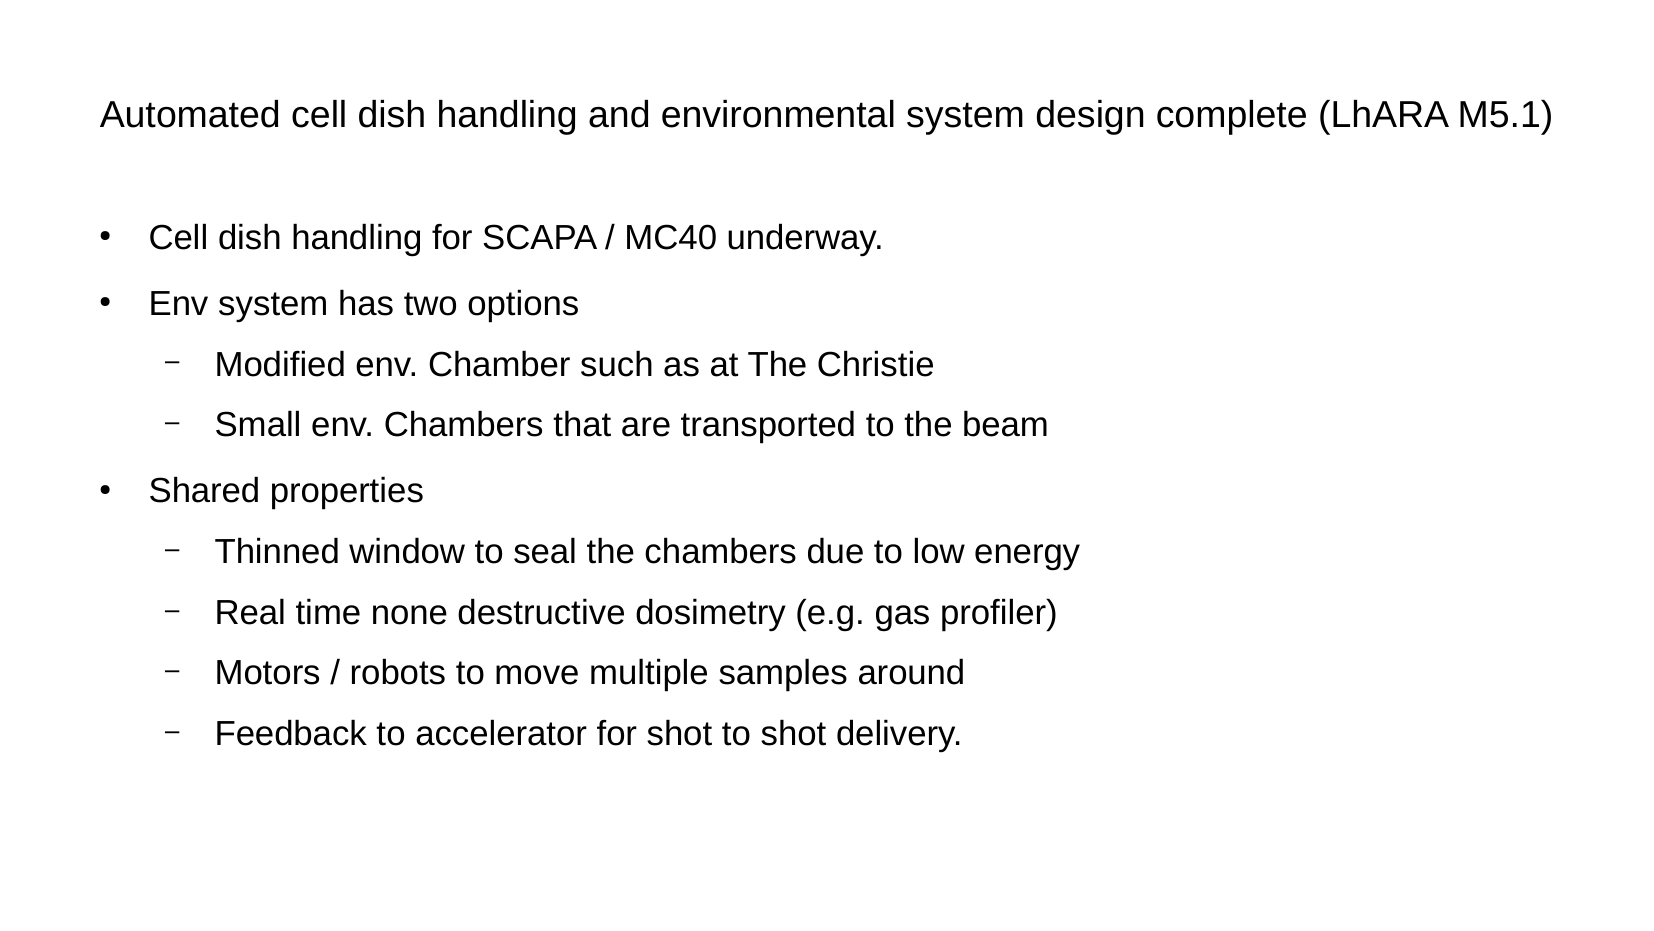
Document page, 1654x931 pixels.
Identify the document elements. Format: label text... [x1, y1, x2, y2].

list Cell dish handling for SCAPA / MC40 underway. Env system has two options Modified env. Chamber such as at The Christie Small env. Chambers that are transported to the beam Shared properties Thinned window to seal the chambers due to low energy Real time none destructive dosimetry (e.g. gas profiler) Motors / robots to move multiple samples around Feedback to accelerator for shot to shot delivery. [82, 217, 1571, 758]
title Automated cell dish handling and environmental system design complete (LhARA M5.1) [82, 37, 1571, 193]
